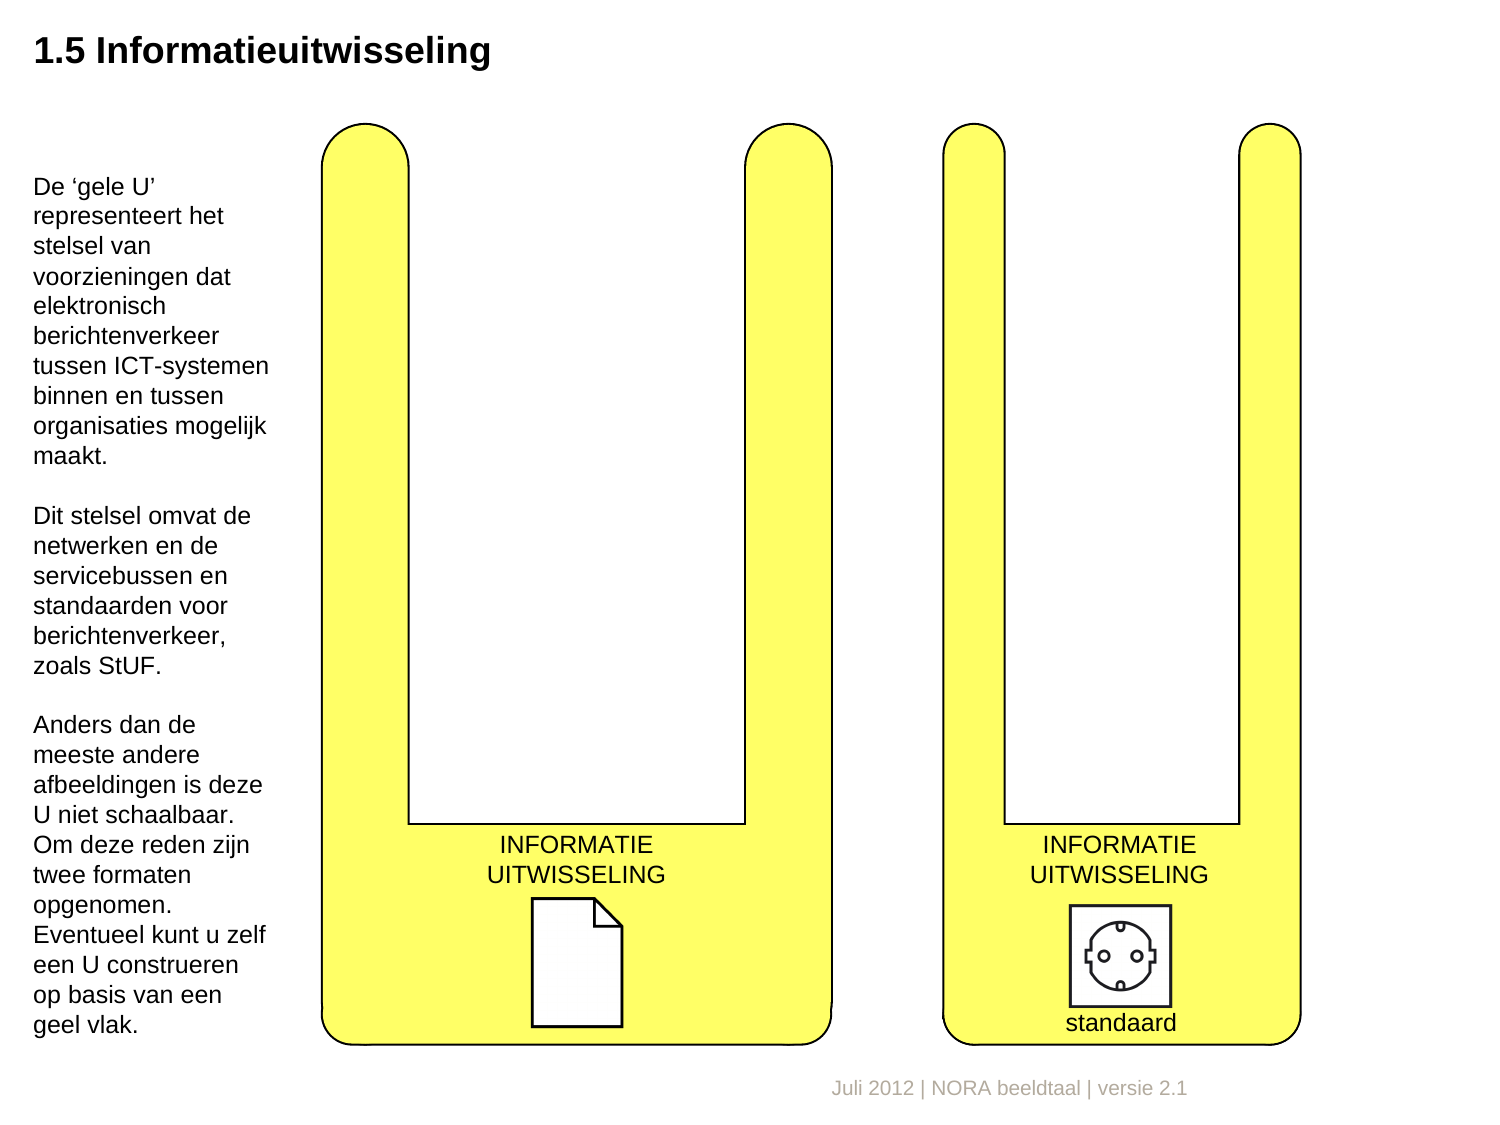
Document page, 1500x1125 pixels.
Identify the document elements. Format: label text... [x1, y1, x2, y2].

text_box De ‘gele U’ representeert het stelsel van voorzieningen dat elektronisch berichtenverkeer tussen ICT-systemen binnen en tussen organisaties mogelijk maakt. Dit stelsel omvat de netwerken en de servicebussen en standaarden voor berichtenverkeer, zoals StUF. Anders dan de meeste andere afbeeldingen is deze U niet schaalbaar. Om deze reden zijn twee formaten opgenomen. Eventueel kunt u zelf een U construeren op basis van een geel vlak. [18, 162, 286, 1092]
text_box INFORMATIE UITWISSELING [1015, 821, 1225, 897]
text_box [1193, 124, 1300, 1044]
title 1.5 Informatieuitwisseling [18, 18, 1294, 79]
text_box INFORMATIE UITWISSELING [472, 821, 682, 897]
picture [1041, 897, 1201, 1043]
picture [497, 882, 657, 1043]
text_box [944, 124, 1050, 1044]
text_box [322, 124, 831, 1044]
